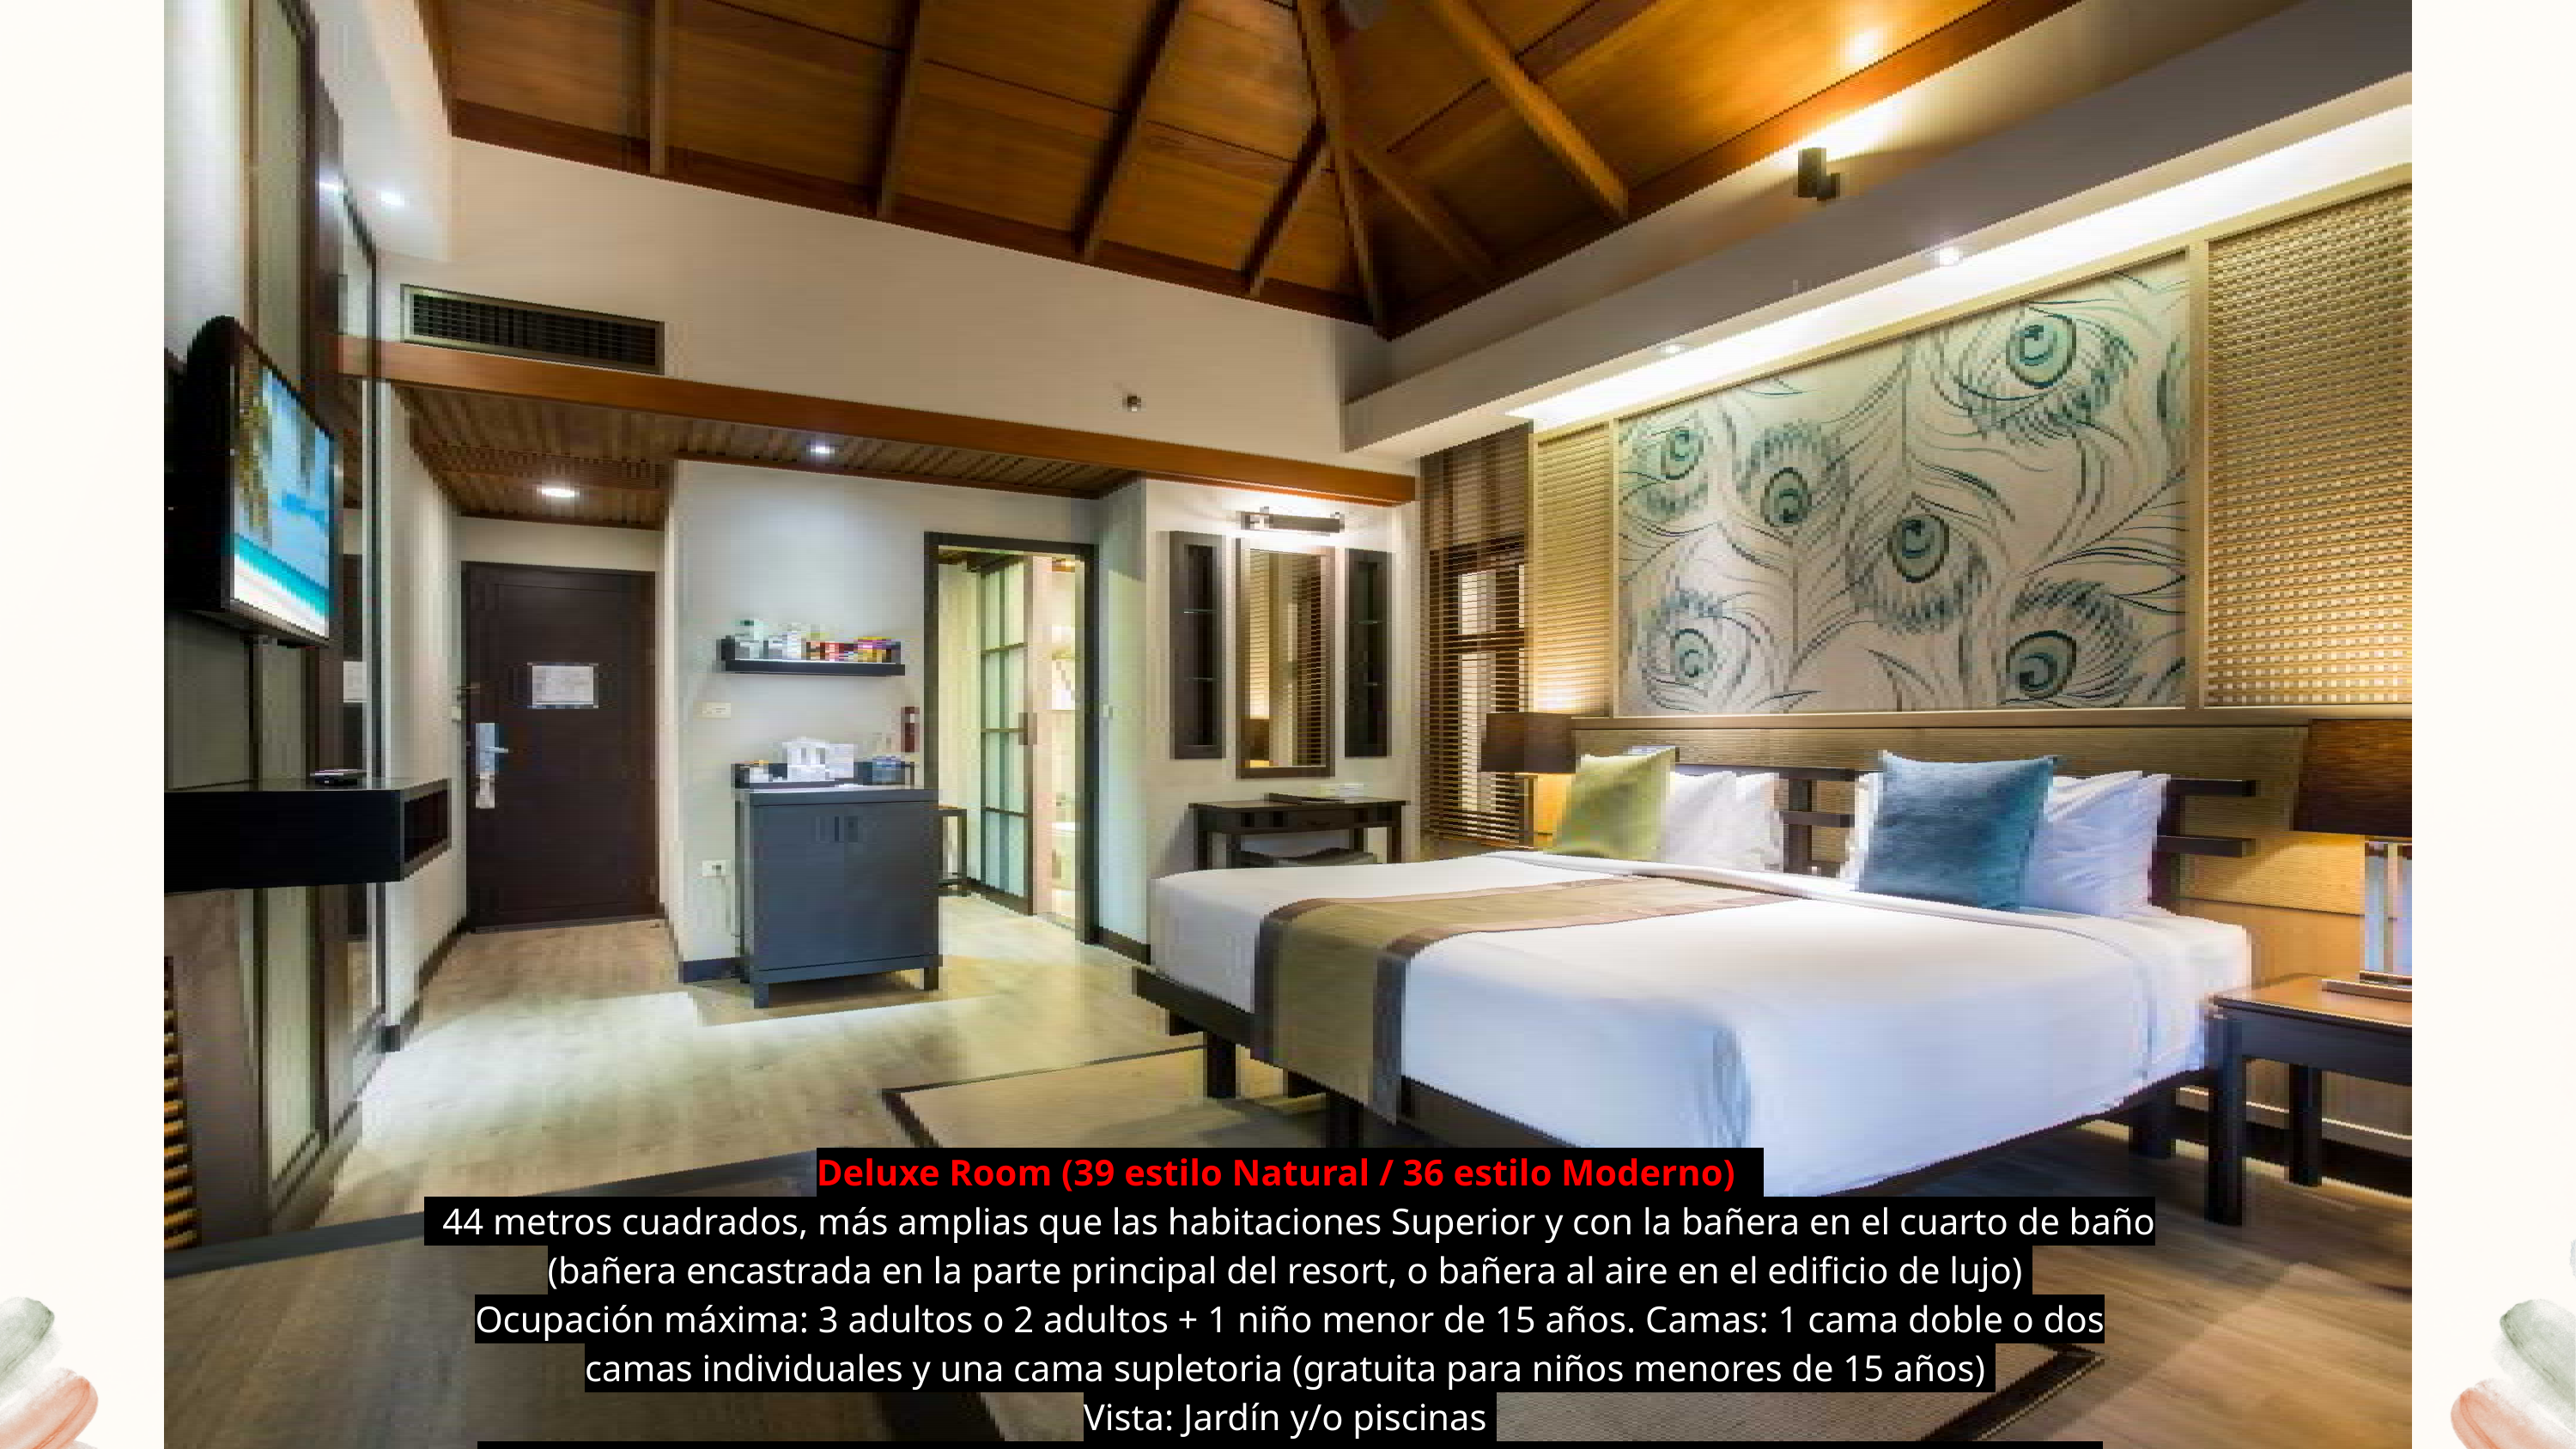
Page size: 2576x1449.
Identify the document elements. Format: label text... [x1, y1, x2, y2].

text_box Deluxe Room (39 estilo Natural / 36 estilo Moderno) 44 metros cuadrados, más amplias que las habitaciones Superior y con la bañera en el cuarto de baño (bañera encastrada en la parte principal del resort, o bañera al aire en el edificio de lujo) Ocupación máxima: 3 adultos o 2 adultos + 1 niño menor de 15 años. Camas: 1 cama doble o dos camas individuales y una cama supletoria (gratuita para niños menores de 15 años) Vista: Jardín y/o piscinas ***Garantizadas las habitaciones comunicadas para familias con 2 adultos y maximo 3 niños (los adolescentes de 15 a 18 años pagan suplemento)*** [409, 1141, 2171, 1449]
picture [0, 0, 2576, 1449]
